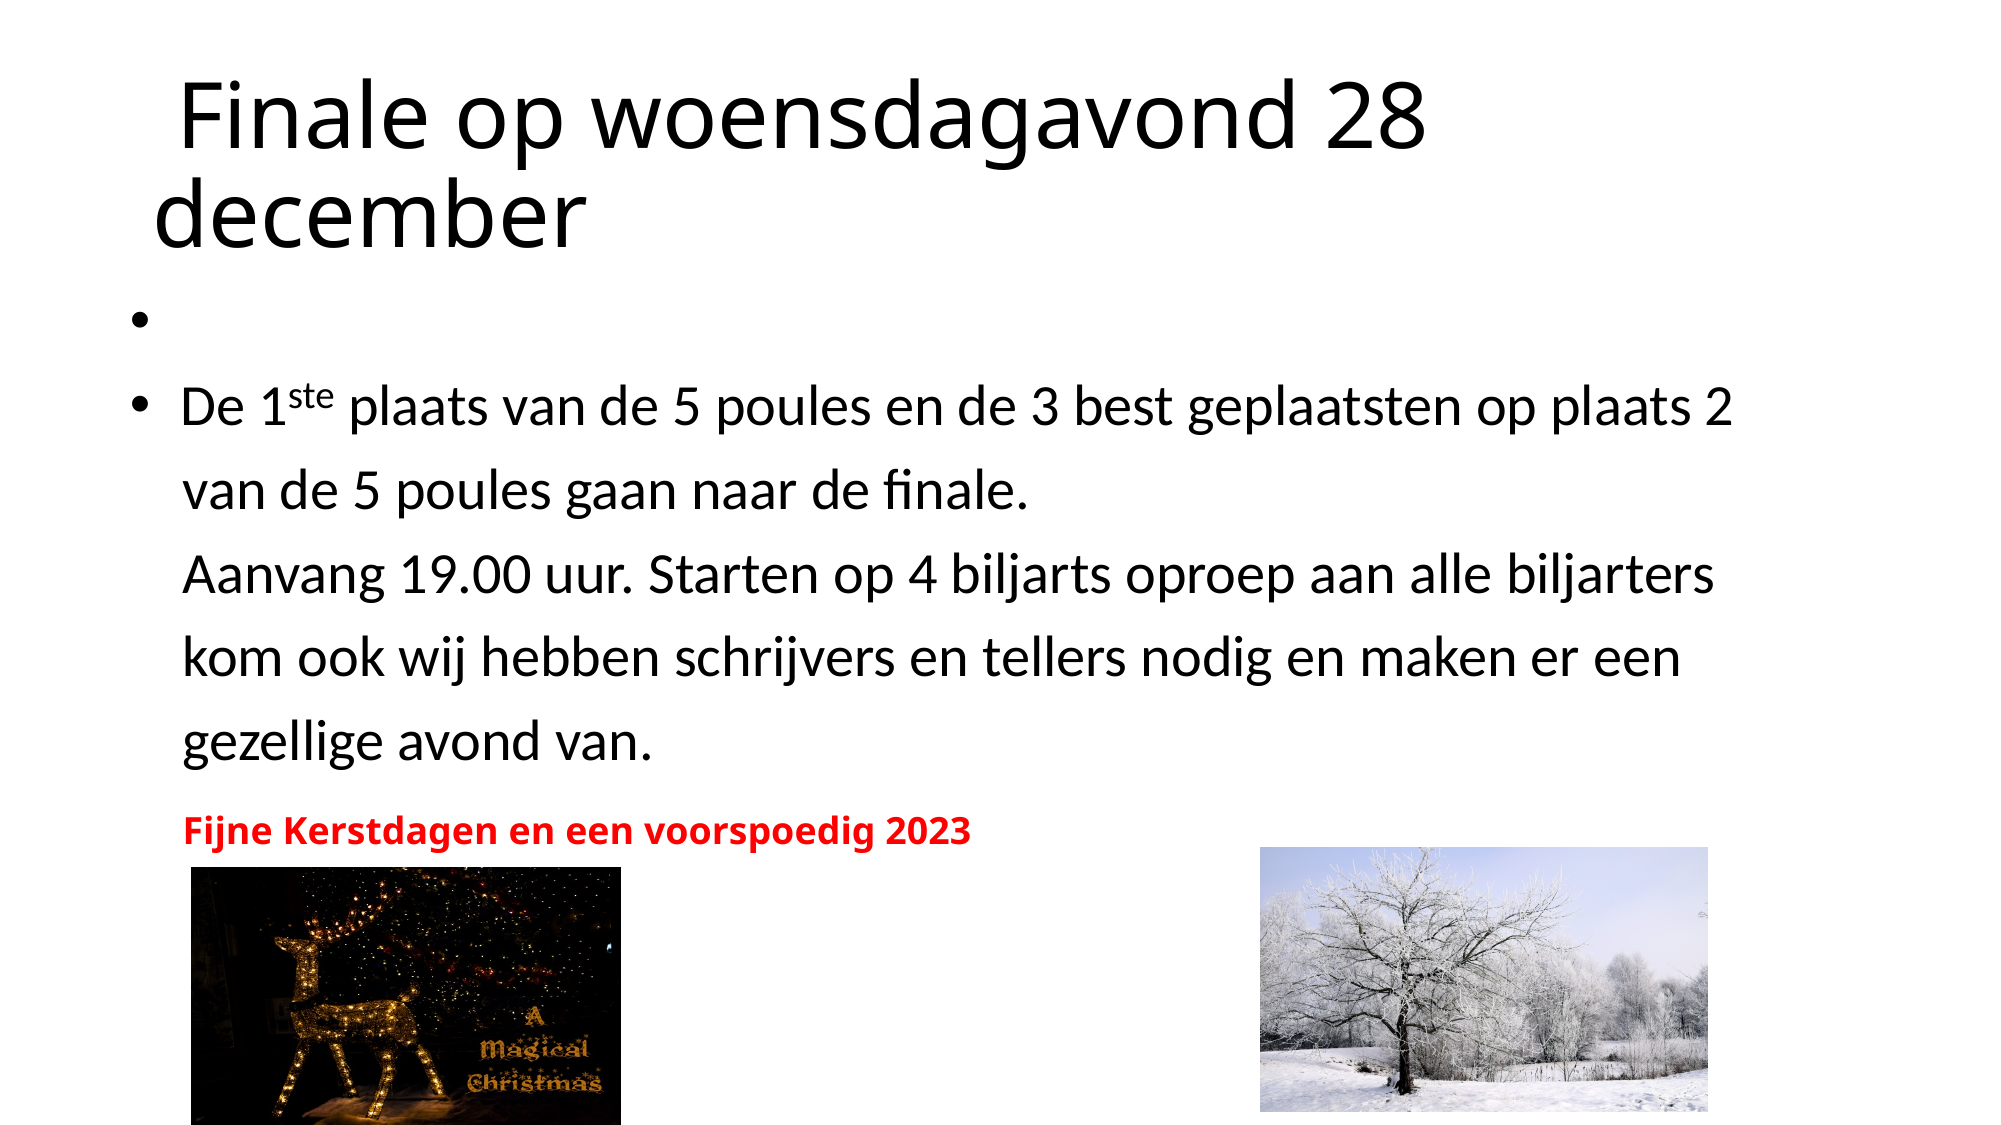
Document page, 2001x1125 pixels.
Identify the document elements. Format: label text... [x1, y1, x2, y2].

picture [1260, 847, 1708, 1112]
picture [191, 867, 621, 1125]
list De 1ste plaats van de 5 poules en de 3 best geplaatsten op plaats 2 van de 5 poules gaan naar de finale. Aanvang 19.00 uur. Starten op 4 biljarts oproep aan alle biljarters kom ook wij hebben schrijvers en tellers nodig en maken er een gezellige avond van. Fijne Kerstdagen en een voorspoedig 2023 [114, 277, 1889, 1112]
title Finale op woensdagavond 28 december [137, 59, 1863, 277]
